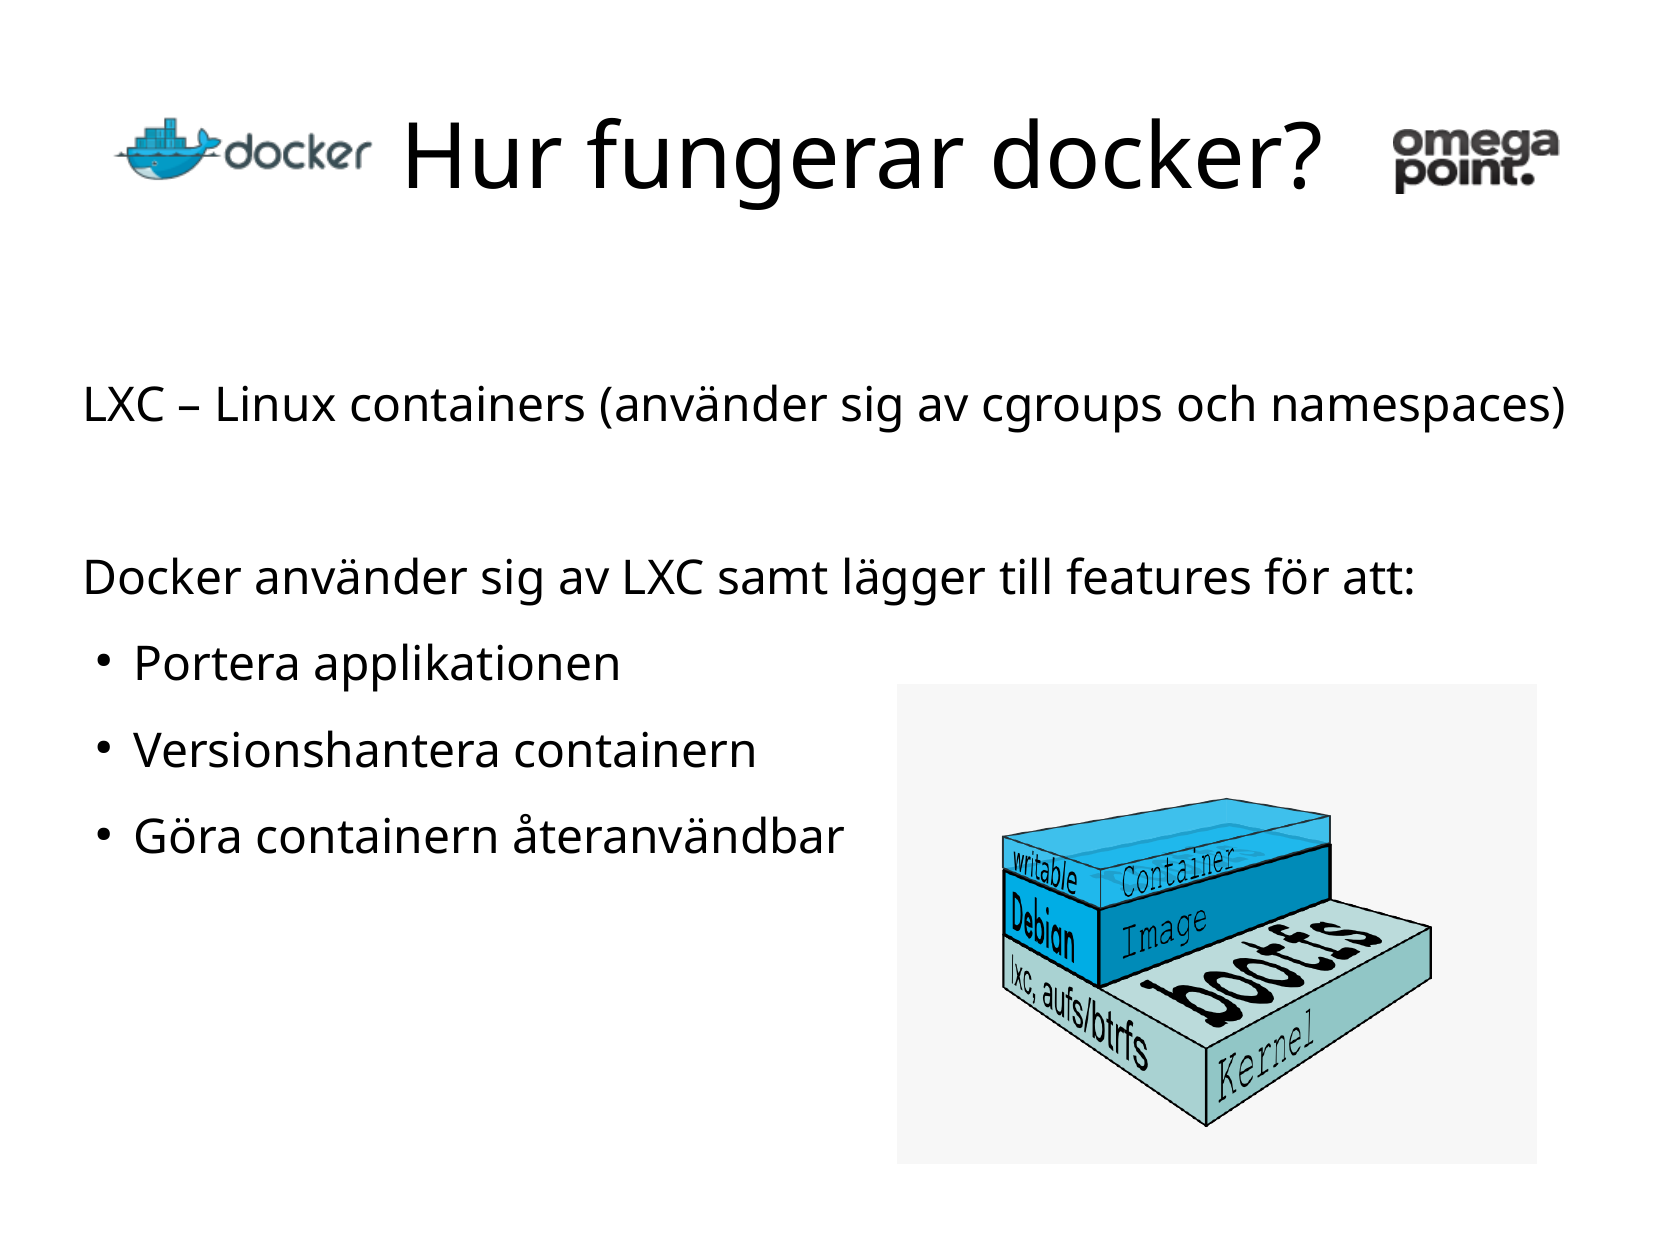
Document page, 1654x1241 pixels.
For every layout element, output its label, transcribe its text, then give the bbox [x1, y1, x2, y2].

list LXC – Linux containers (använder sig av cgroups och namespaces) Docker använder sig av LXC samt lägger till features för att: Portera applikationen Versionshantera containern Göra containern återanvändbar [82, 369, 1571, 930]
picture [99, 94, 390, 204]
title Hur fungerar docker? [82, 49, 1571, 257]
picture [897, 684, 1537, 1165]
picture [1393, 129, 1560, 194]
